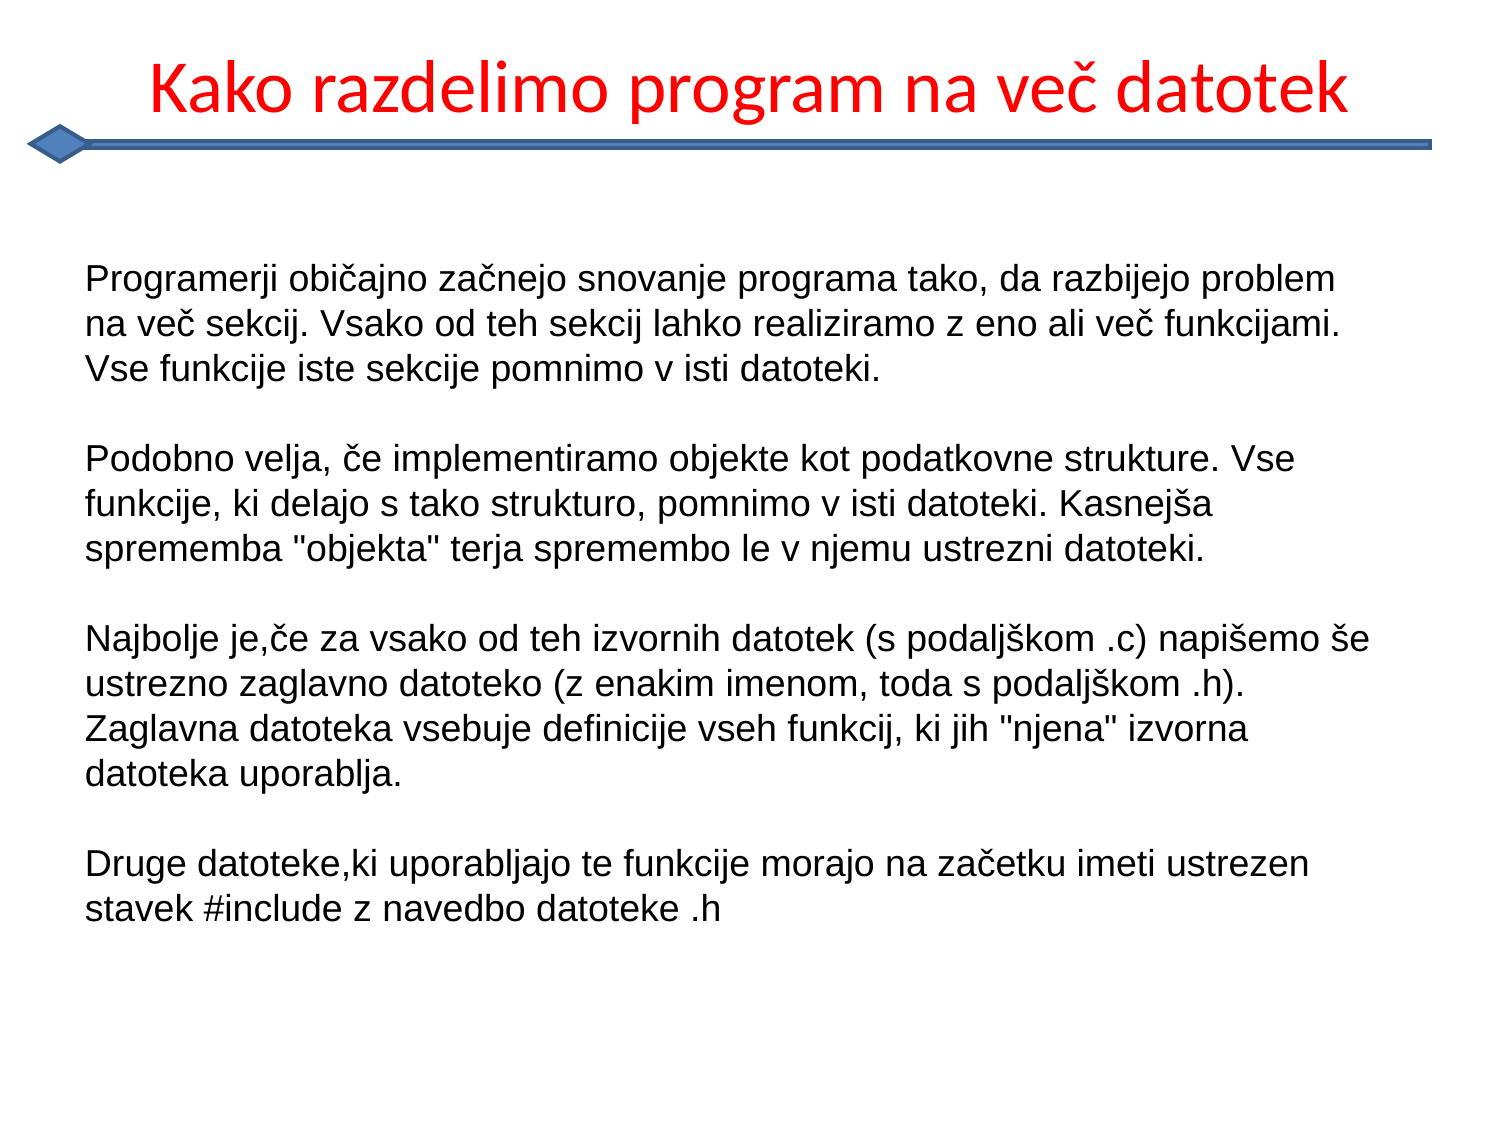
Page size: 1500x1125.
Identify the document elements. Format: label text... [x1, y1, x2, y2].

title Kako razdelimo program na več datotek [75, 0, 1426, 180]
text_box Programerji običajno začnejo snovanje programa tako, da razbijejo problem na več sekcij. Vsako od teh sekcij lahko realiziramo z eno ali več funkcijami. Vse funkcije iste sekcije pomnimo v isti datoteki. Podobno velja, če implementiramo objekte kot podatkovne strukture. Vse funkcije, ki delajo s tako strukturo, pomnimo v isti datoteki. Kasnejša sprememba "objekta" terja spremembo le v njemu ustrezni datoteki. Najbolje je,če za vsako od teh izvornih datotek (s podaljškom .c) napišemo še ustrezno zaglavno datoteko (z enakim imenom, toda s podaljškom .h). Zaglavna datoteka vsebuje definicije vseh funkcij, ki jih "njena" izvorna datoteka uporablja. Druge datoteke,ki uporabljajo te funkcije morajo na začetku imeti ustrezen stavek #include z navedbo datoteke .h [70, 246, 1395, 1027]
